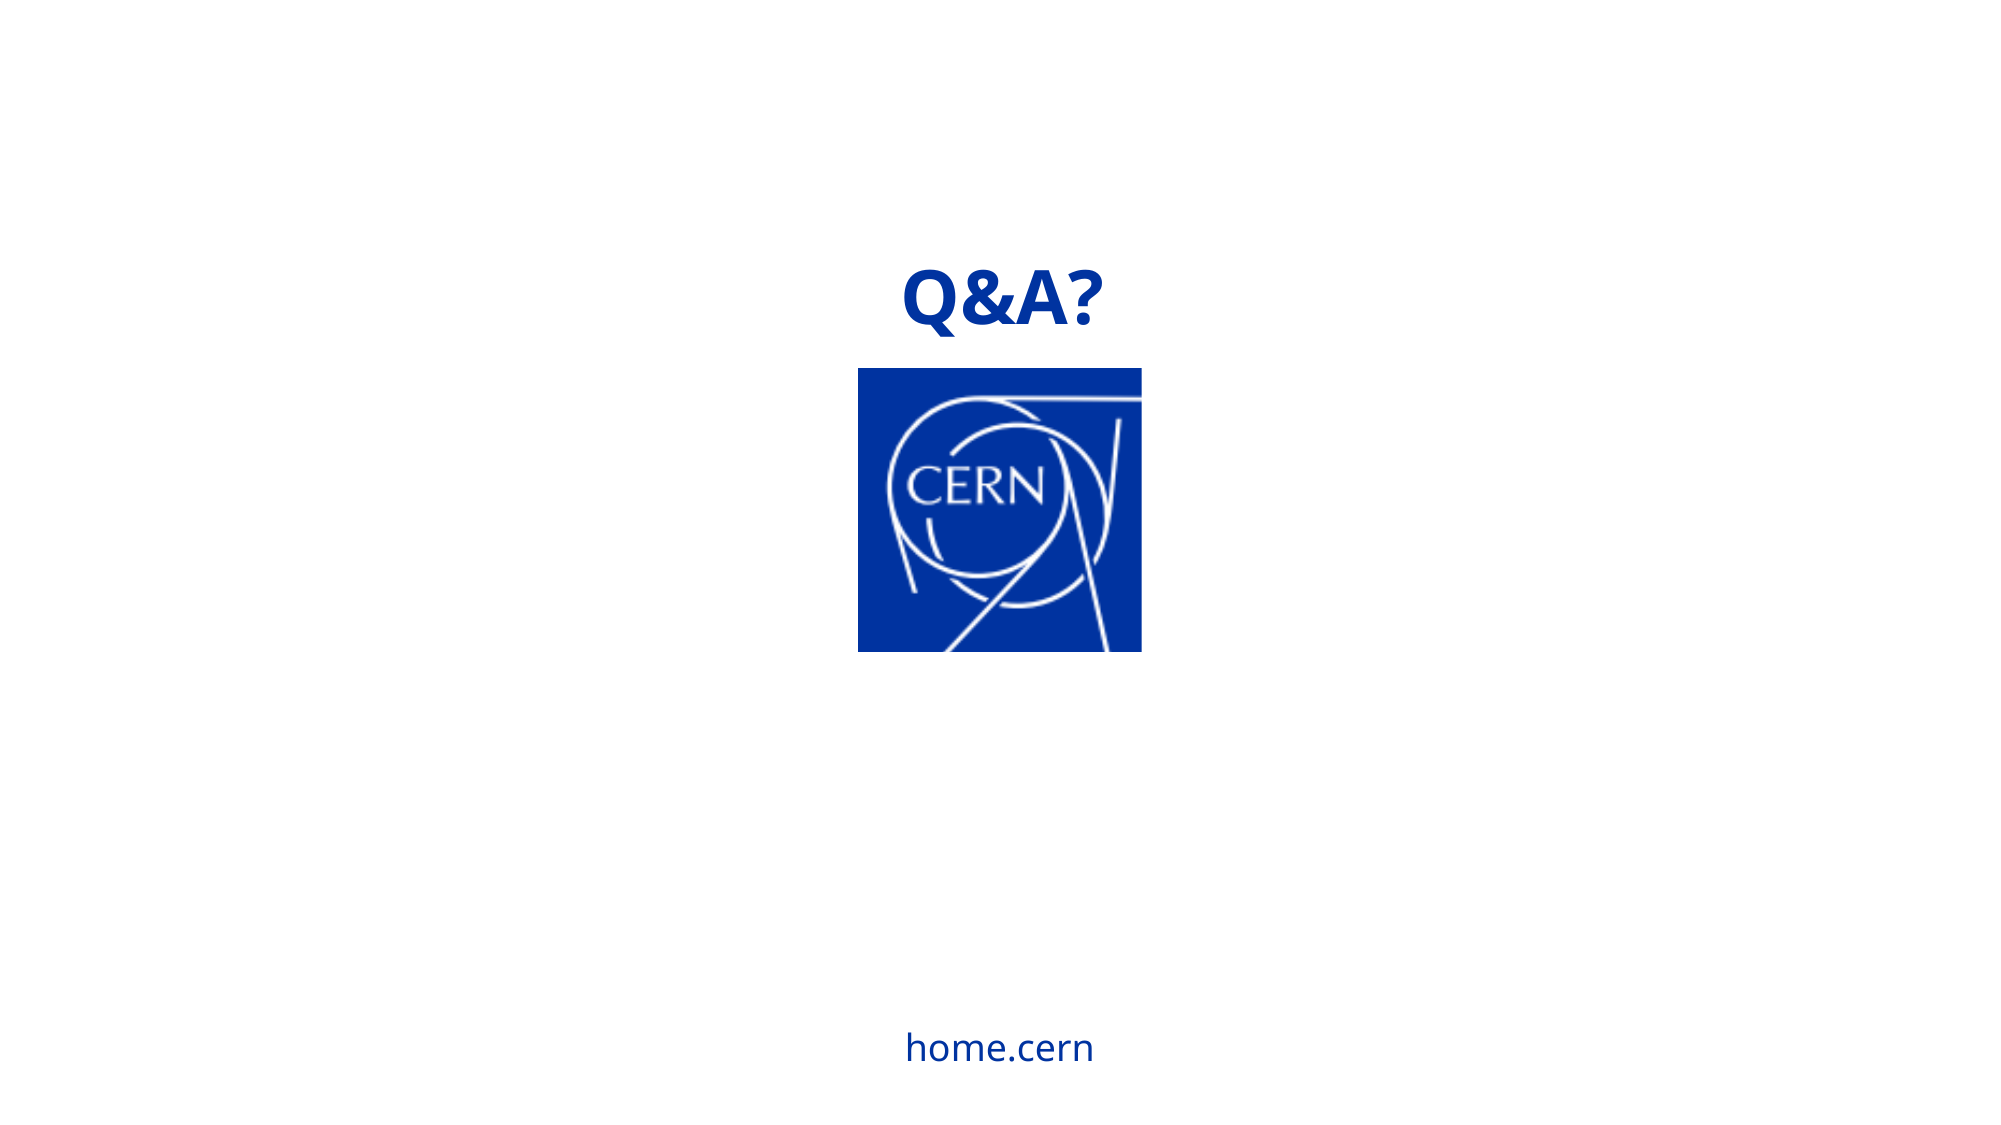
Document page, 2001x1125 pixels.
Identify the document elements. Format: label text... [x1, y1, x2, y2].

text_box Q&A? [885, 237, 1146, 355]
